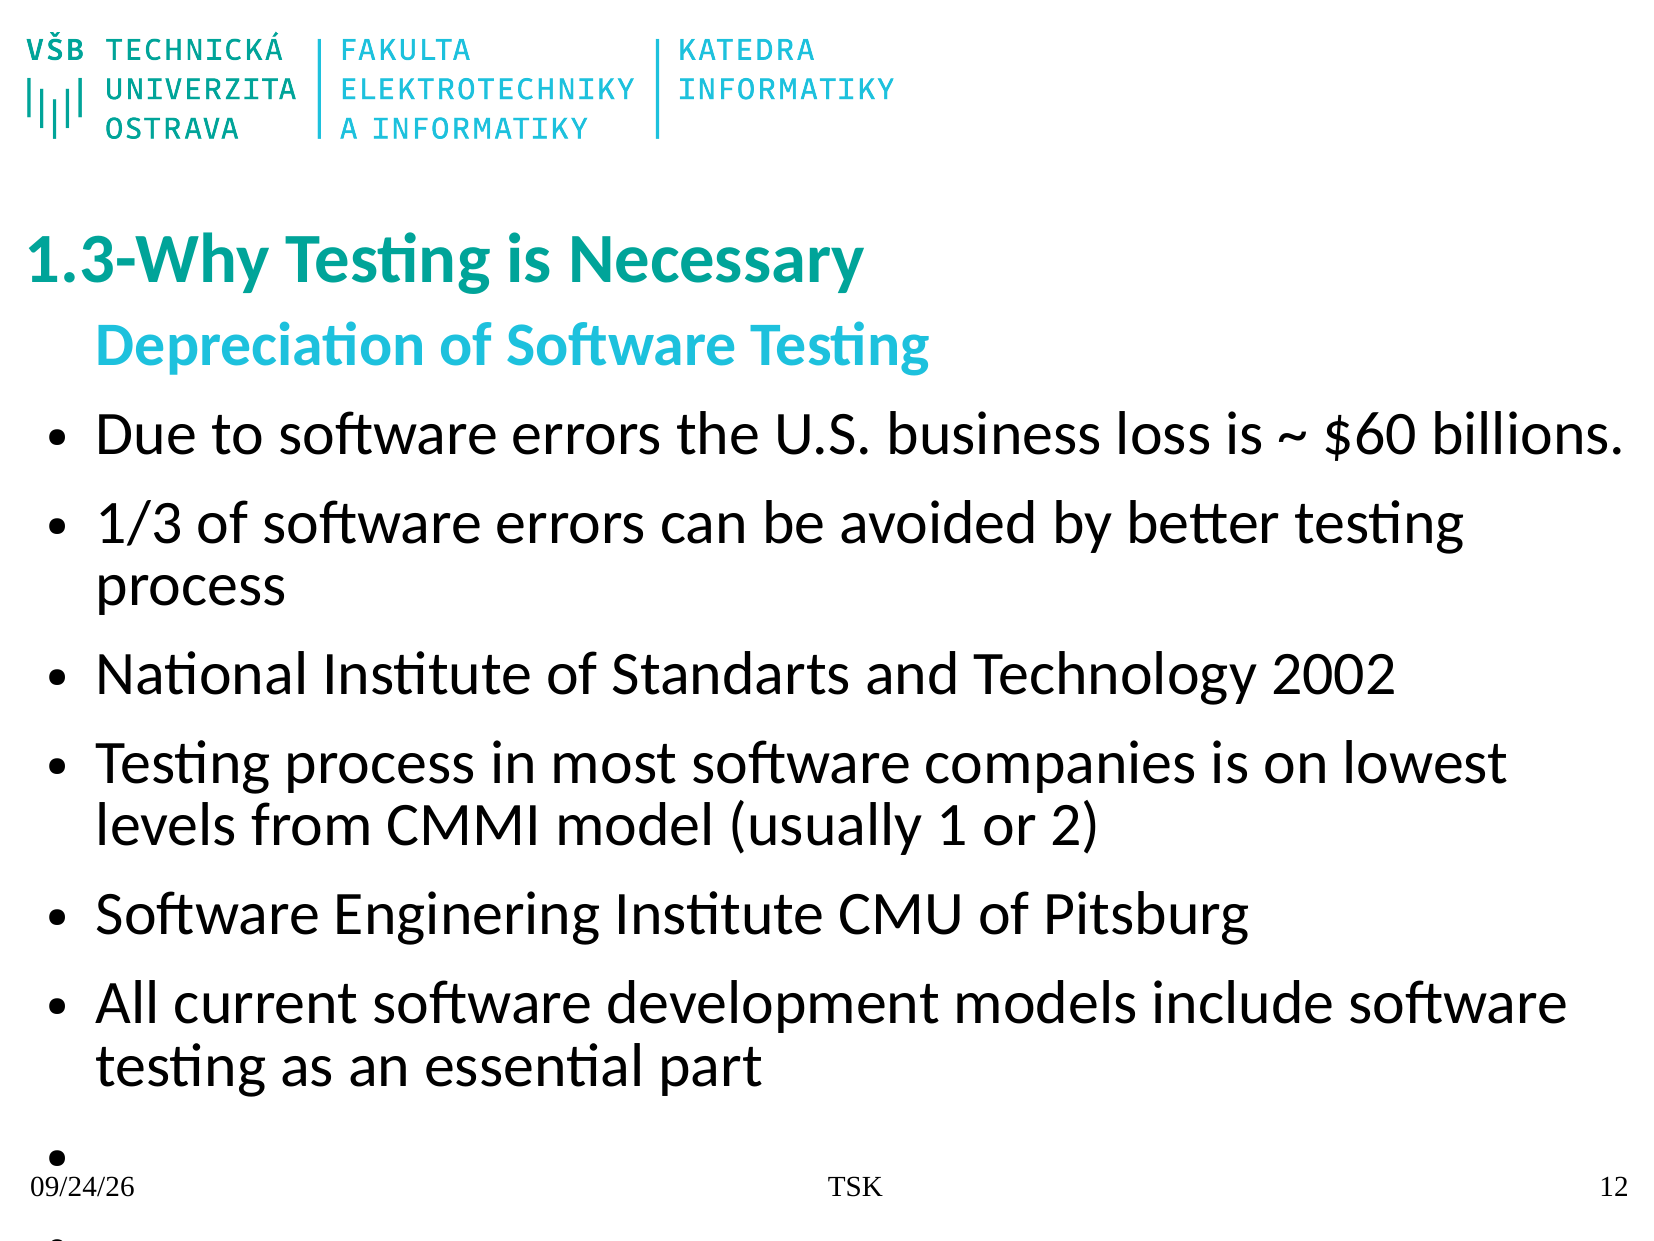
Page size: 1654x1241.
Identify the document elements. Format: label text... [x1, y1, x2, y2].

list Depreciation of Software Testing Due to software errors the U.S. business loss is ~ $60 billions. 1/3 of software errors can be avoided by better testing process National Institute of Standarts and Technology 2002 Testing process in most software companies is on lowest levels from CMMI model (usually 1 or 2) Software Enginering Institute CMU of Pitsburg All current software development models include software testing as an essential part [30, 318, 1629, 1146]
title 1.3-Why Testing is Necessary [24, 169, 1629, 300]
picture [26, 31, 894, 139]
